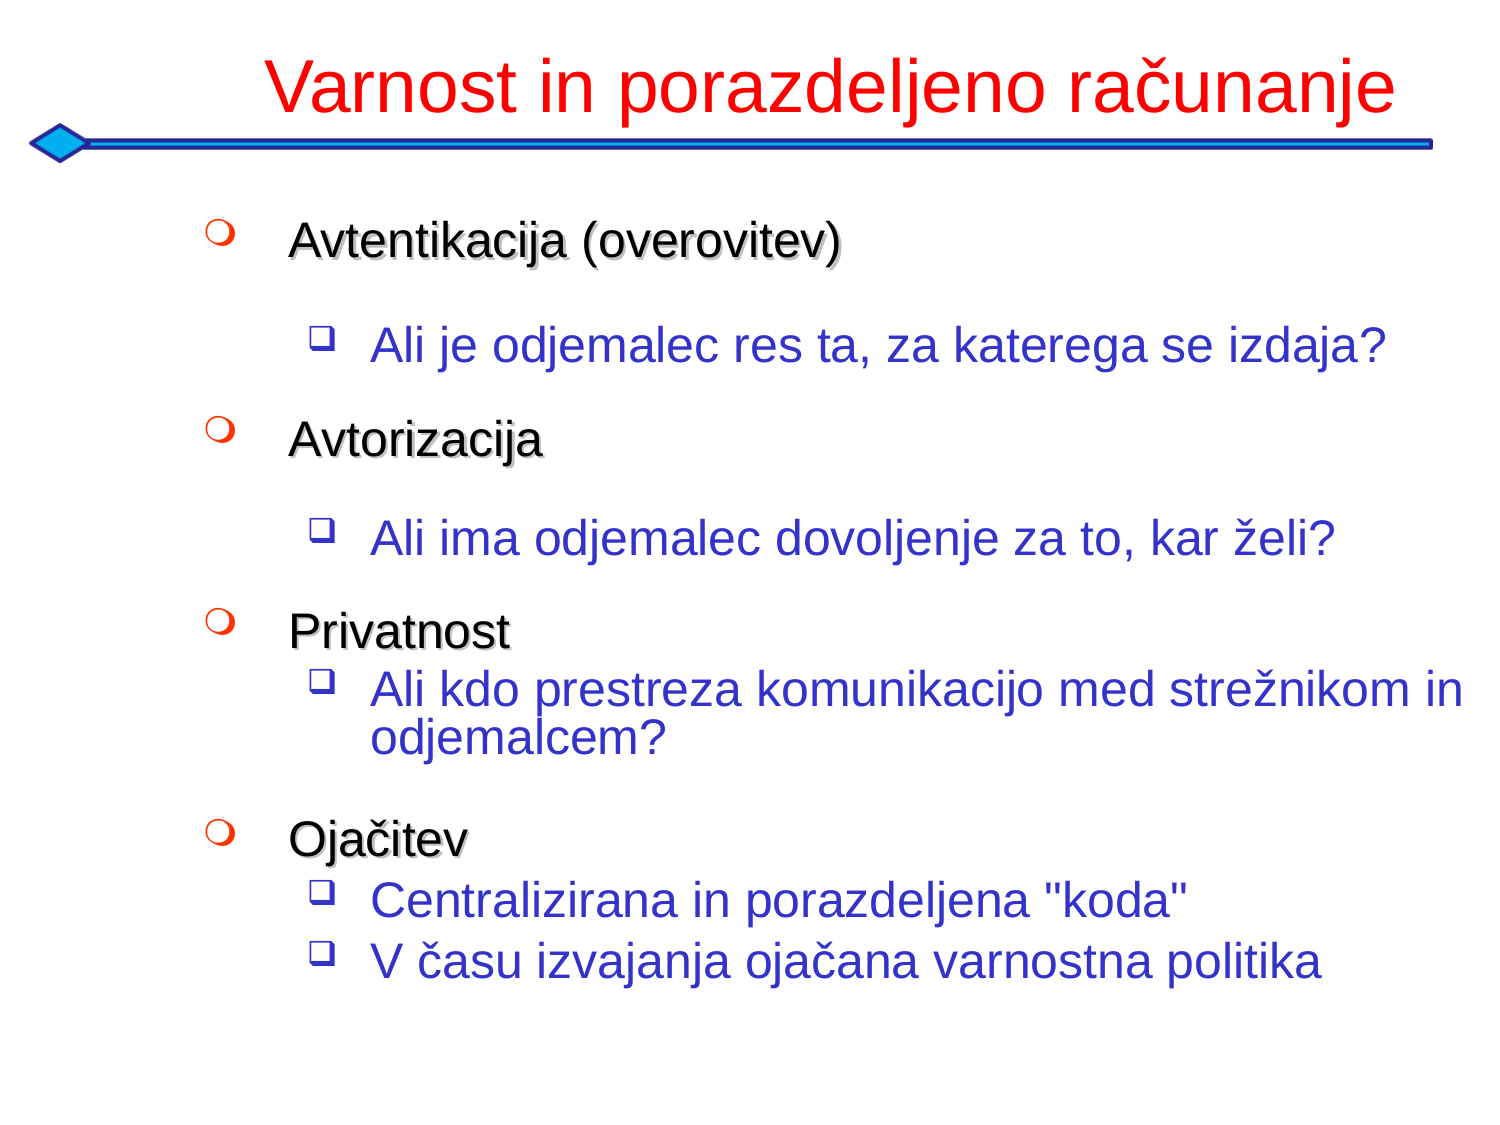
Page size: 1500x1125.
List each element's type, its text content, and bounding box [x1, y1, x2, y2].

picture [28, 122, 162, 164]
title Varnost in porazdeljeno računanje [162, 0, 1500, 183]
list Avtentikacija (overovitev) Ali je odjemalec res ta, za katerega se izdaja? Avtorizacija Ali ima odjemalec dovoljenje za to, kar želi? Privatnost Ali kdo prestreza komunikacijo med strežnikom in odjemalcem? Ojačitev Centralizirana in porazdeljena "koda" V času izvajanja ojačana varnostna politika [187, 212, 1500, 1088]
